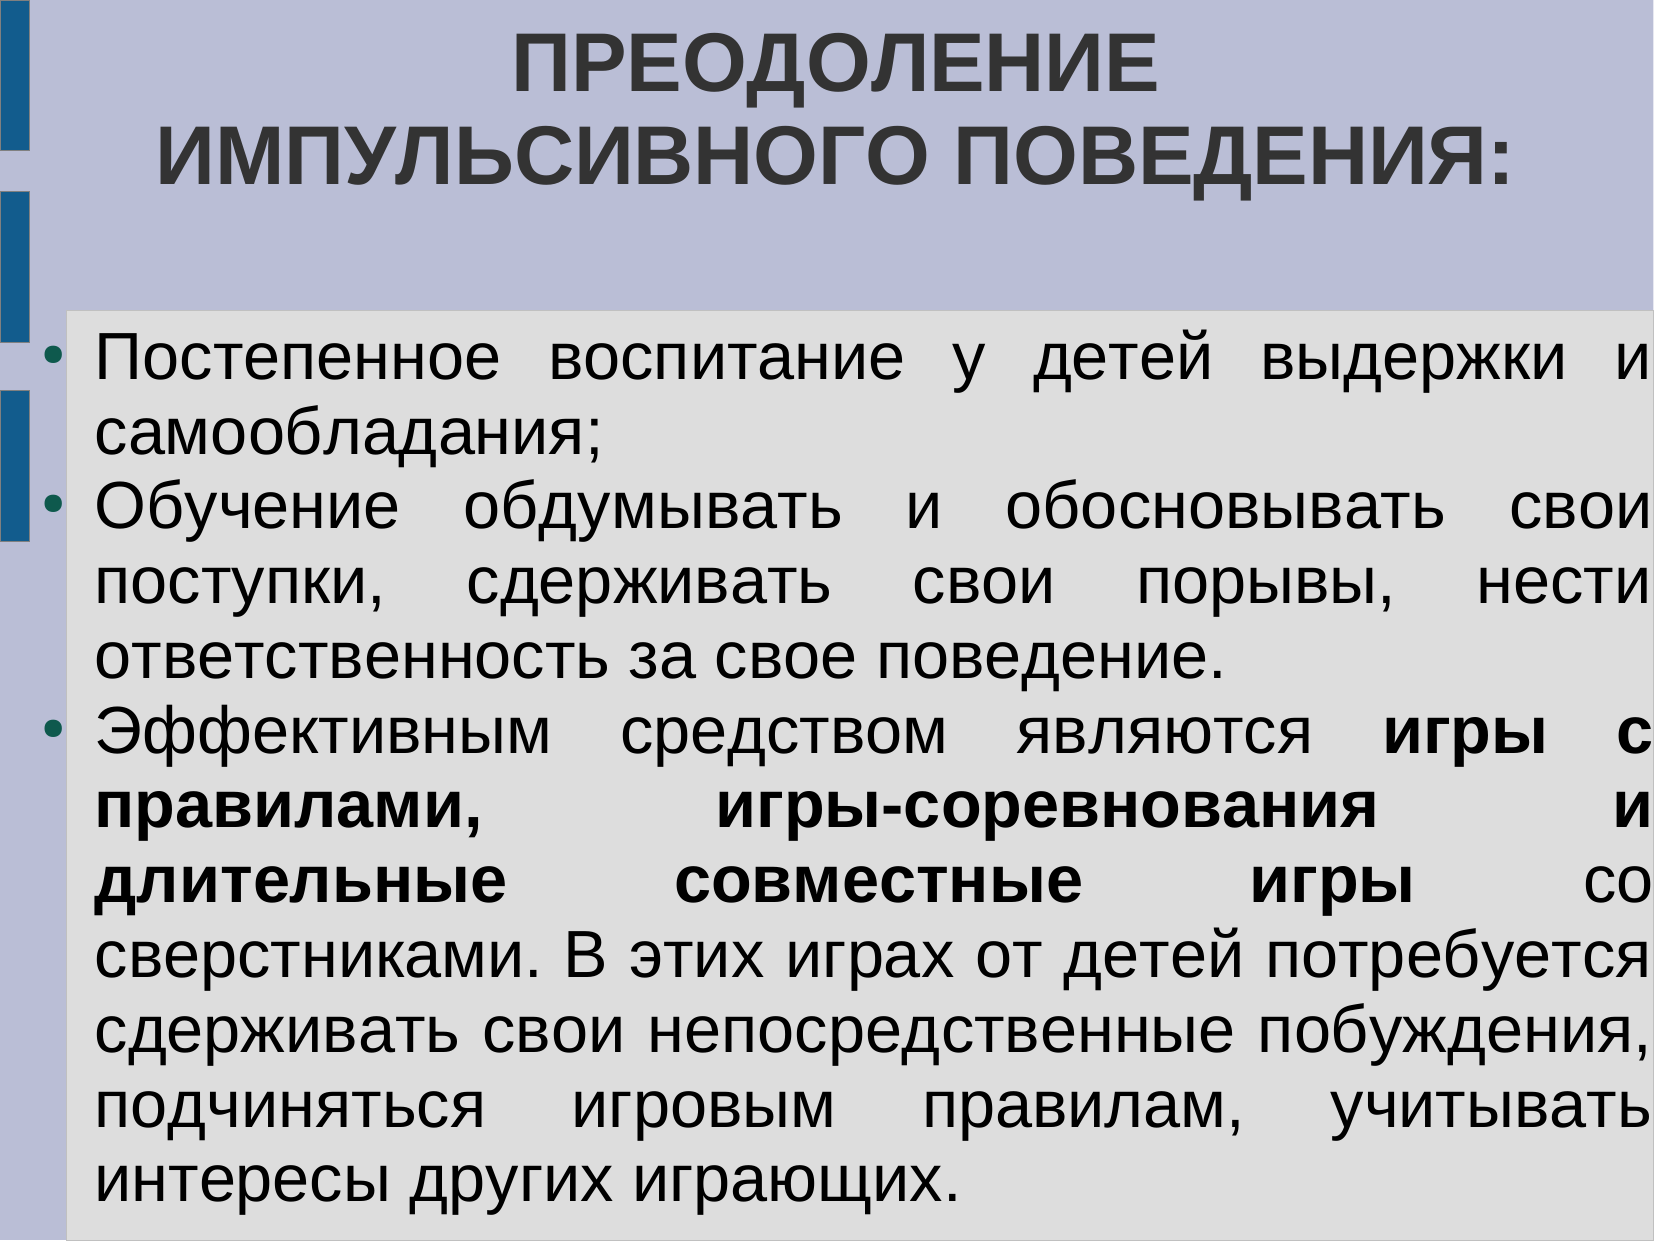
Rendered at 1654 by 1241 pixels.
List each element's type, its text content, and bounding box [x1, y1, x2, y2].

list Постепенное воспитание у детей выдержки и самообладания; Обучение обдумывать и обосновывать свои поступки, сдерживать свои порывы, нести ответственность за свое поведение. Эффективным средством являются игры с правилами, игры-соревнования и длительные совместные игры со сверстниками. В этих играх от детей потребуется сдерживать свои непосредственные побуждения, подчиняться игровым правилам, учитывать интересы других играющих. [23, 318, 1654, 1229]
title ПРЕОДОЛЕНИЕ ИМПУЛЬСИВНОГО ПОВЕДЕНИЯ: [129, 5, 1543, 213]
